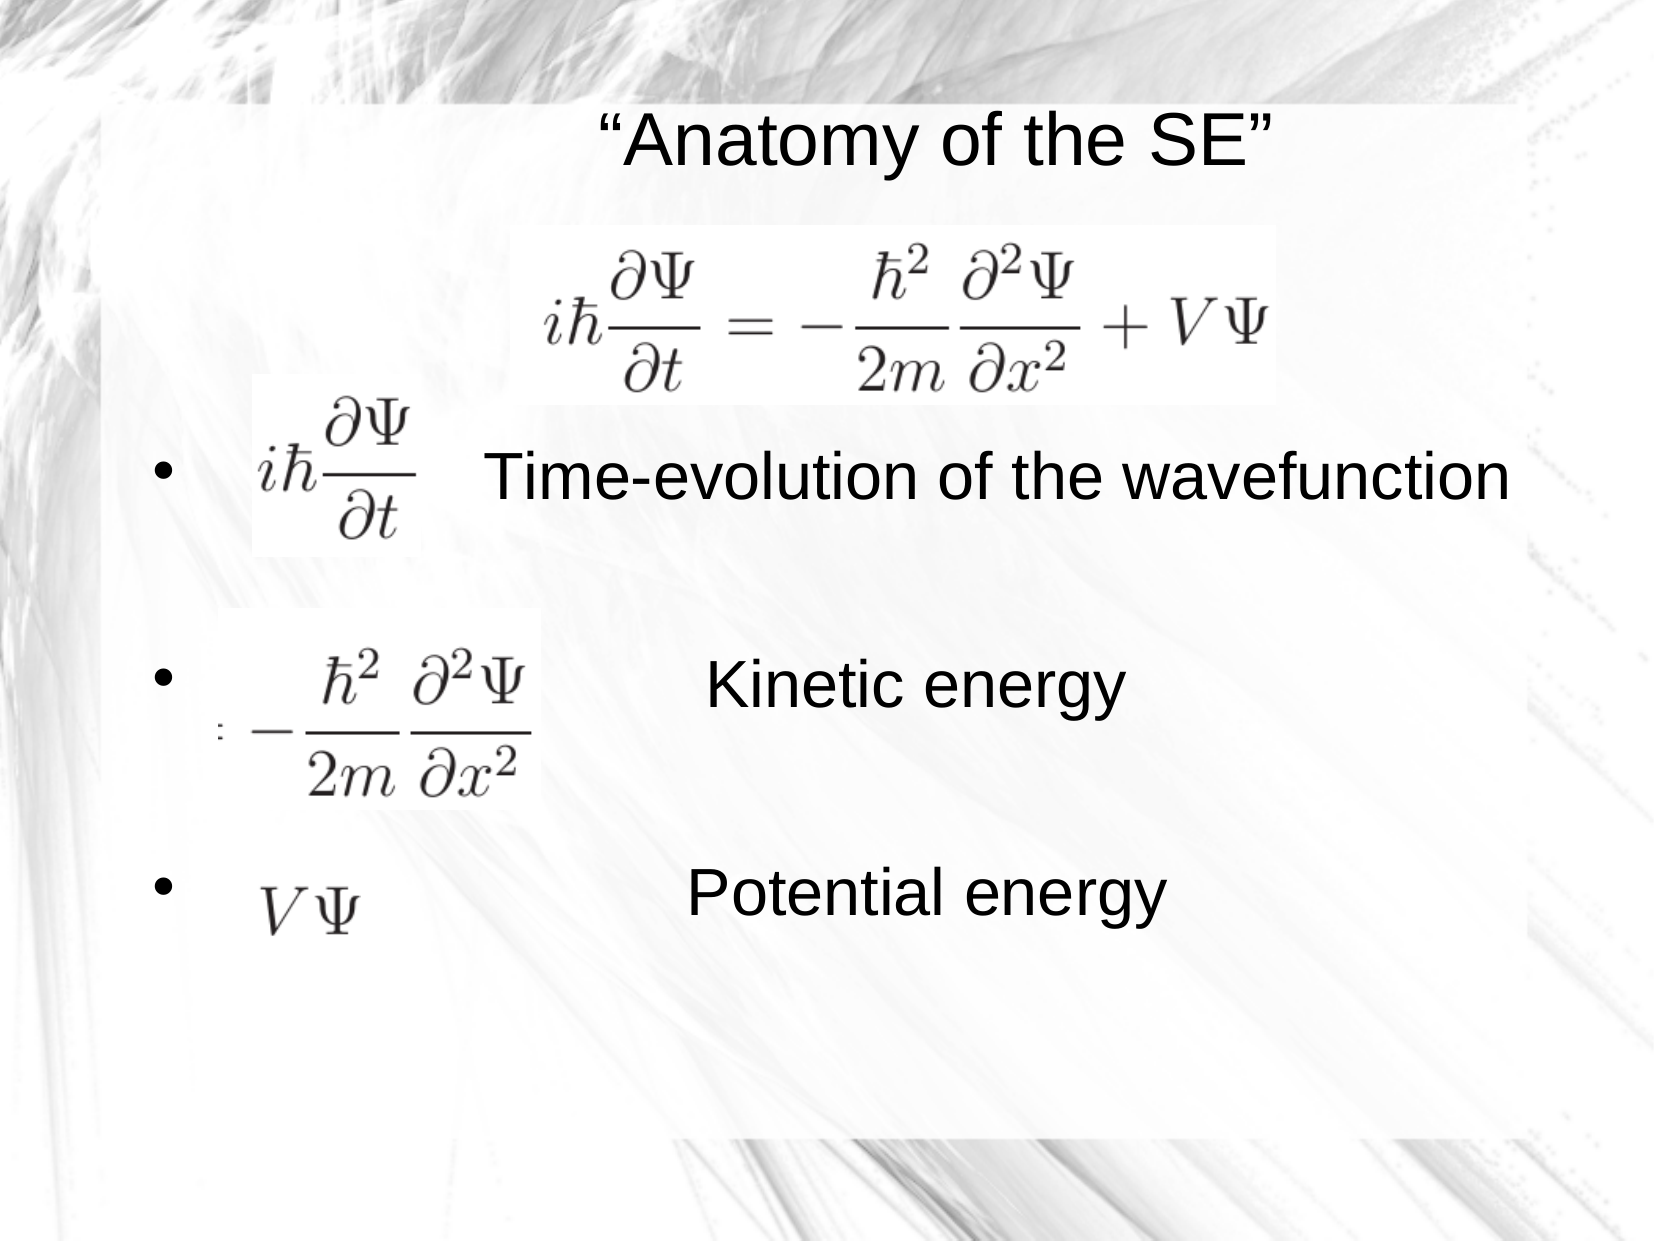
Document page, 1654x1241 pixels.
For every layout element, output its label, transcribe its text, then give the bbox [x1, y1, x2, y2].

title “Anatomy of the SE” [522, 79, 1351, 196]
picture [0, 0, 1654, 1241]
list Time-evolution of the wavefunction Kinetic energy Potential energy [134, 435, 1636, 1112]
